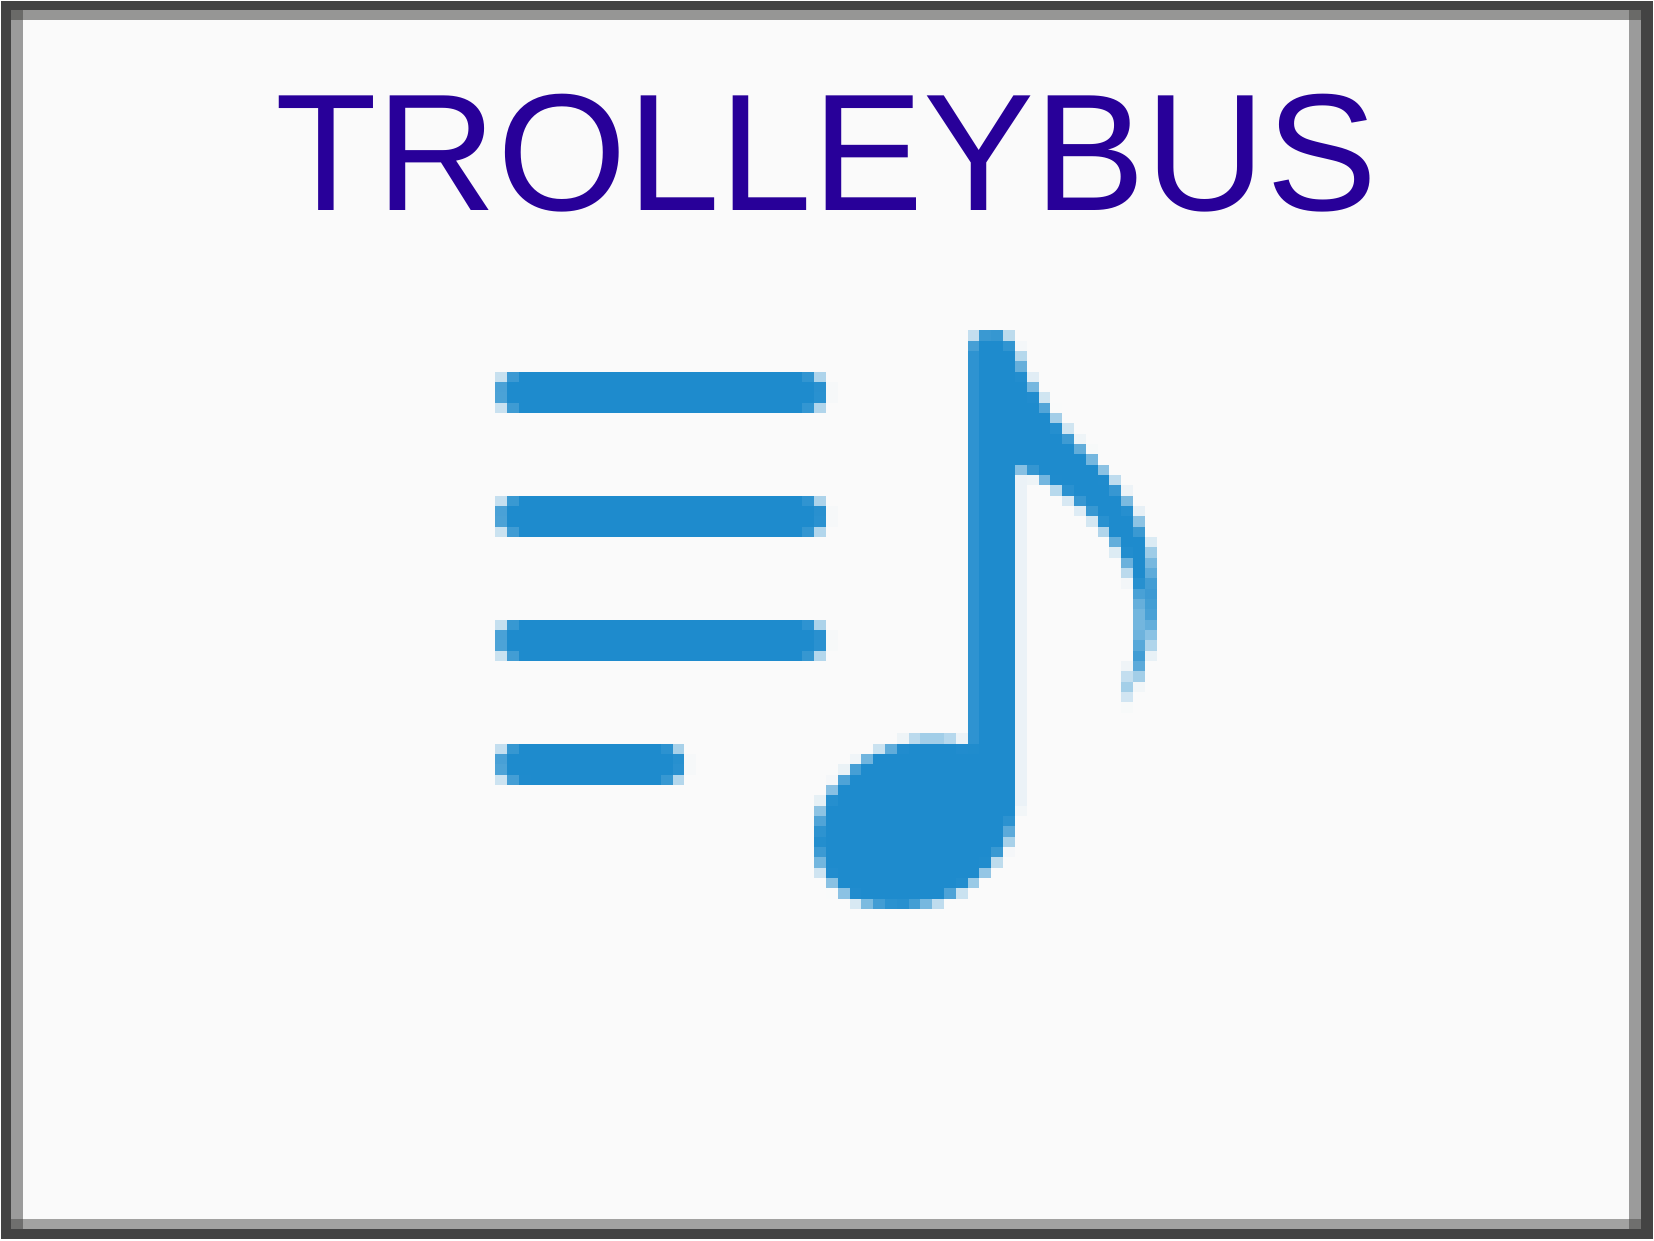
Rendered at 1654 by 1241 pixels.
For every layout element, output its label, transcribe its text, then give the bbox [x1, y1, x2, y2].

text_box [0, 0, 1654, 1241]
title TROLLEYBUS [82, 56, 1571, 250]
